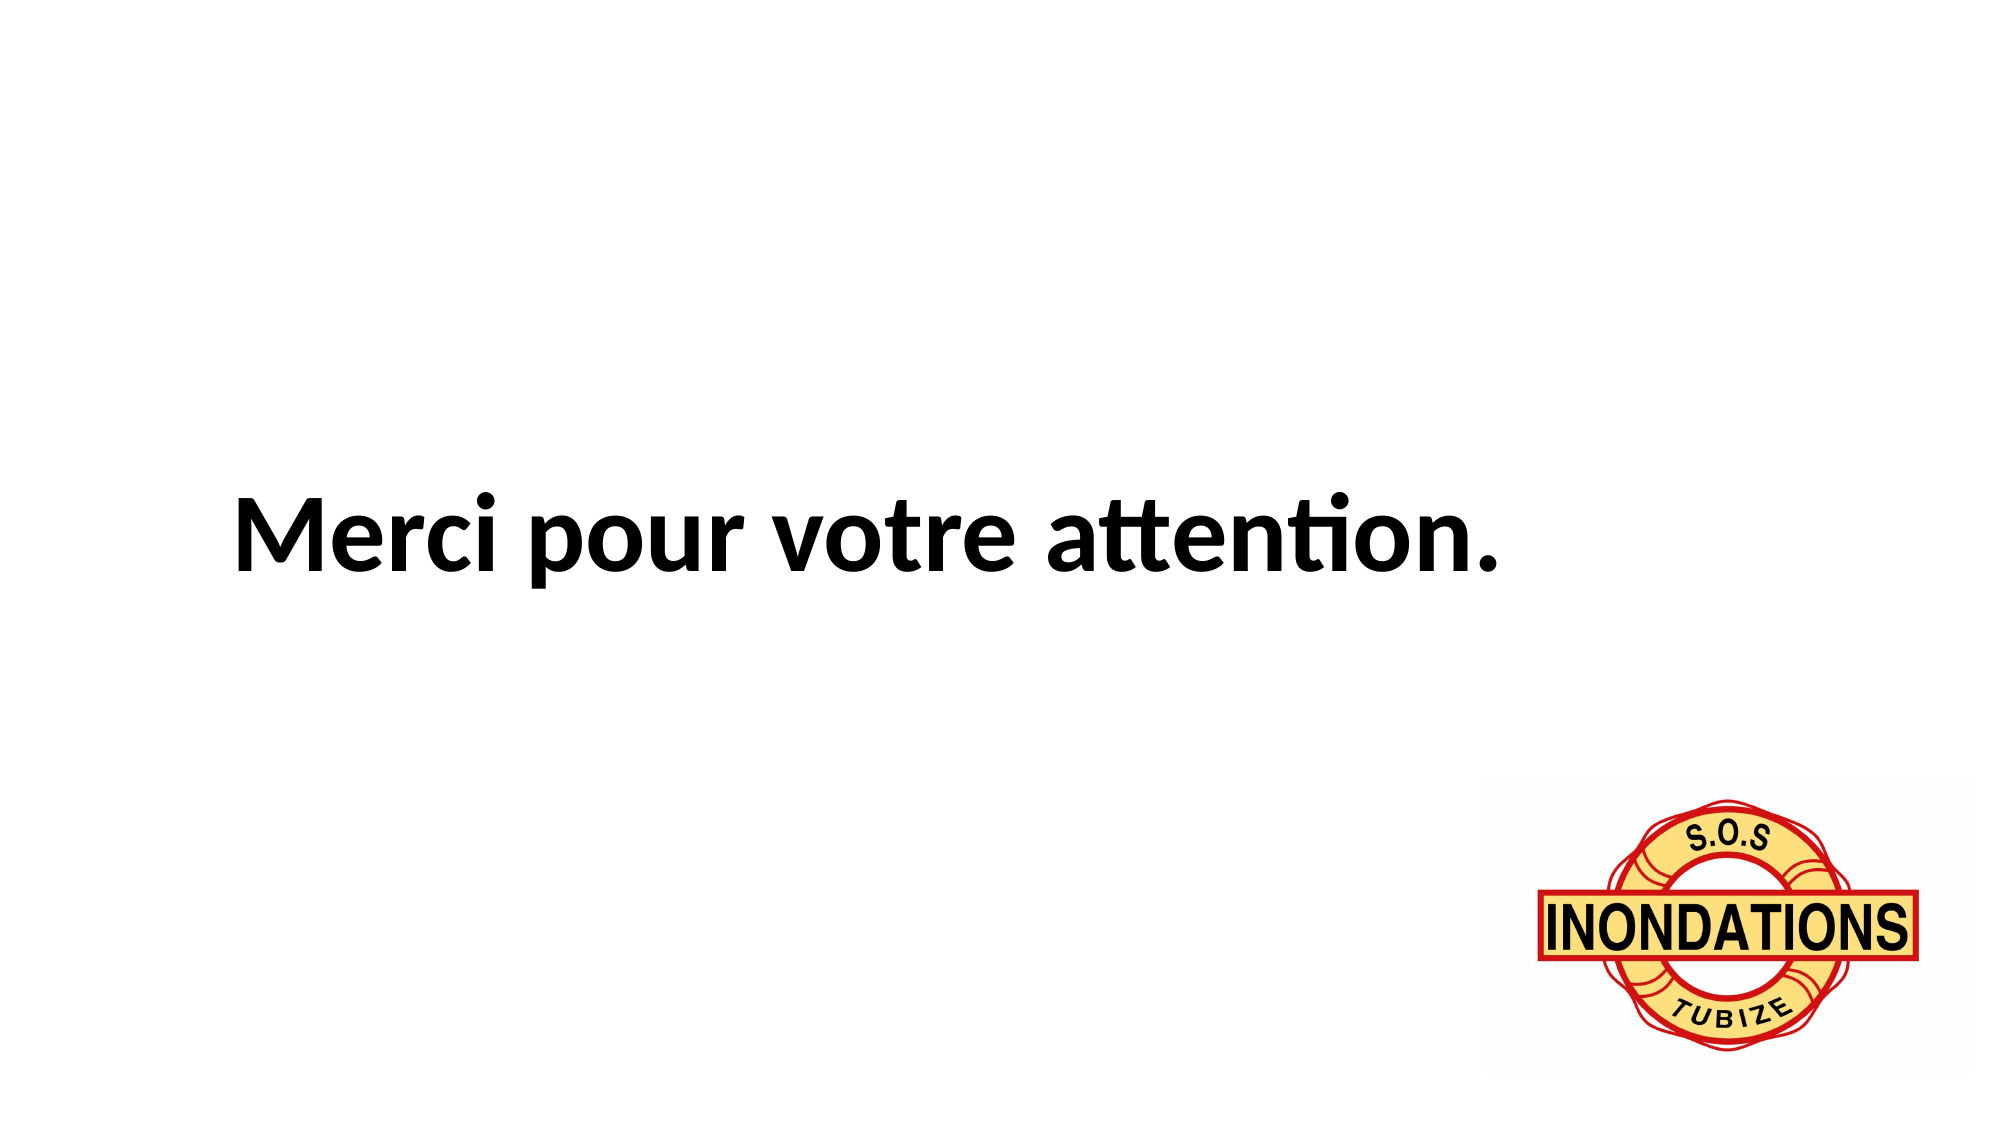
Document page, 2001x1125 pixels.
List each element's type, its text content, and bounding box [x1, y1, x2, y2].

picture [1485, 775, 1971, 1076]
list Merci pour votre attention. [137, 299, 1863, 1014]
